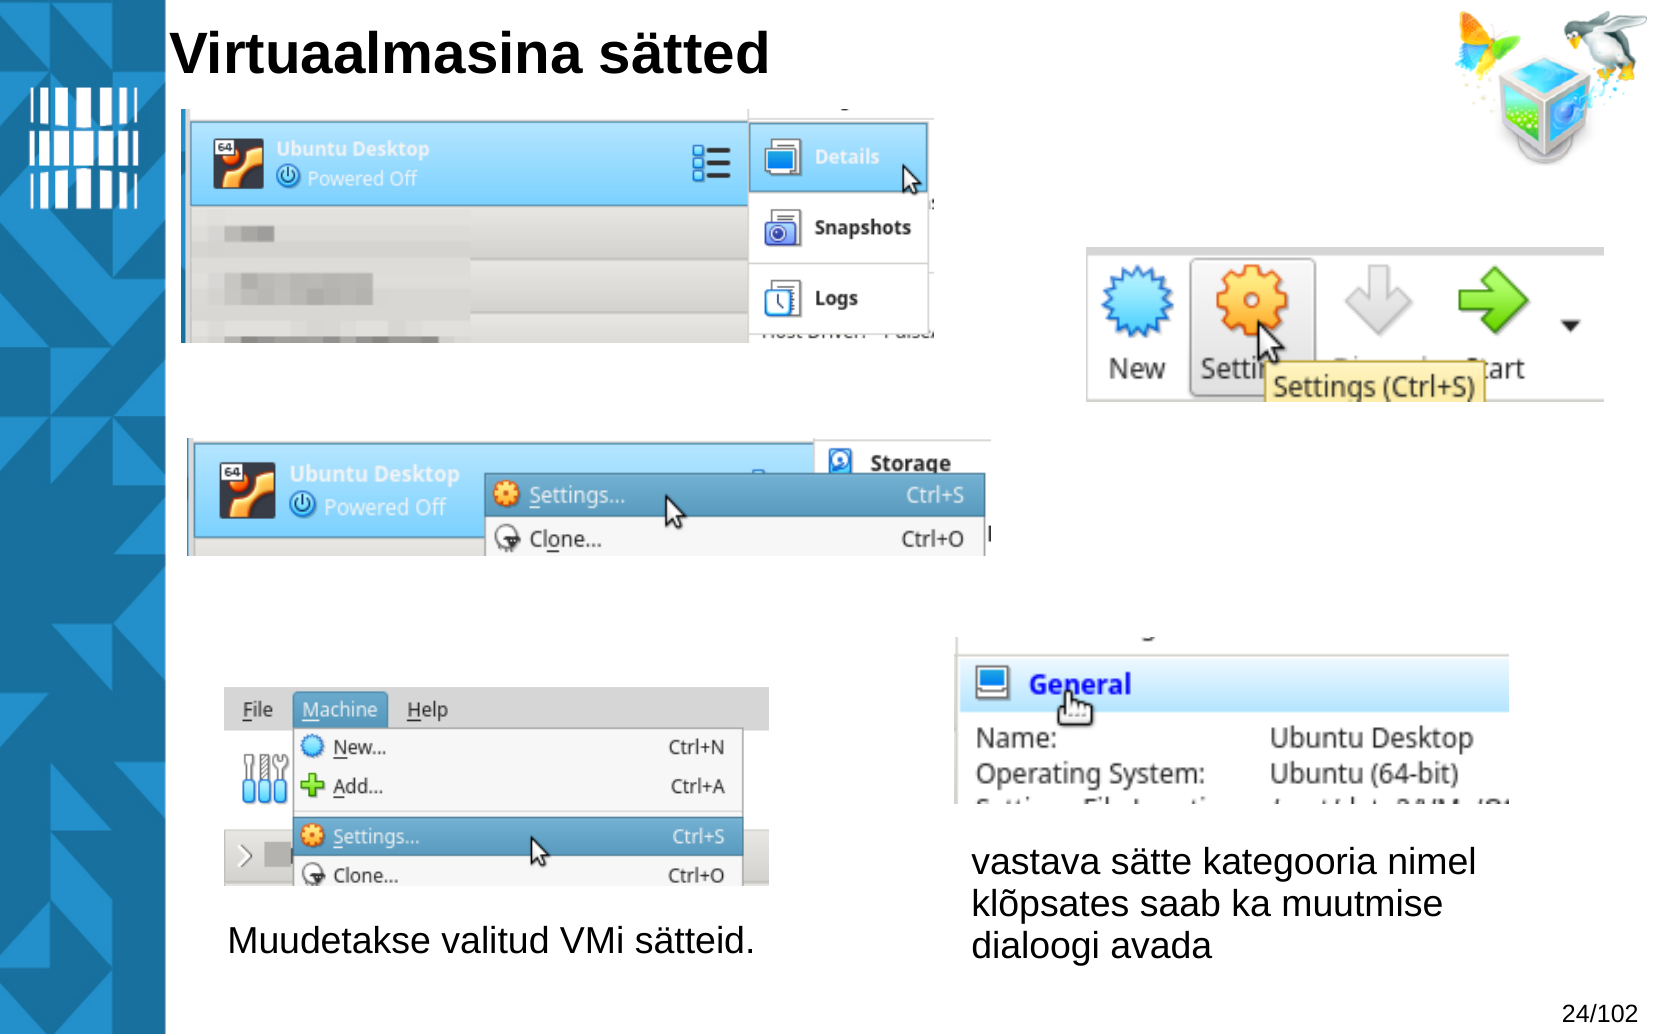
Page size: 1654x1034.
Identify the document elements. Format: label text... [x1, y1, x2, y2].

picture [181, 109, 934, 343]
text_box Muudetakse valitud VMi sätteid. [212, 911, 780, 969]
picture [187, 438, 991, 556]
title Virtuaalmasina sätted [169, 11, 1571, 95]
text_box vastava sätte kategooria nimel klõpsates saab ka muutmise dialoogi avada [956, 832, 1512, 974]
picture [1086, 247, 1604, 402]
picture [954, 637, 1509, 804]
picture [1452, 7, 1653, 166]
picture [224, 687, 769, 886]
